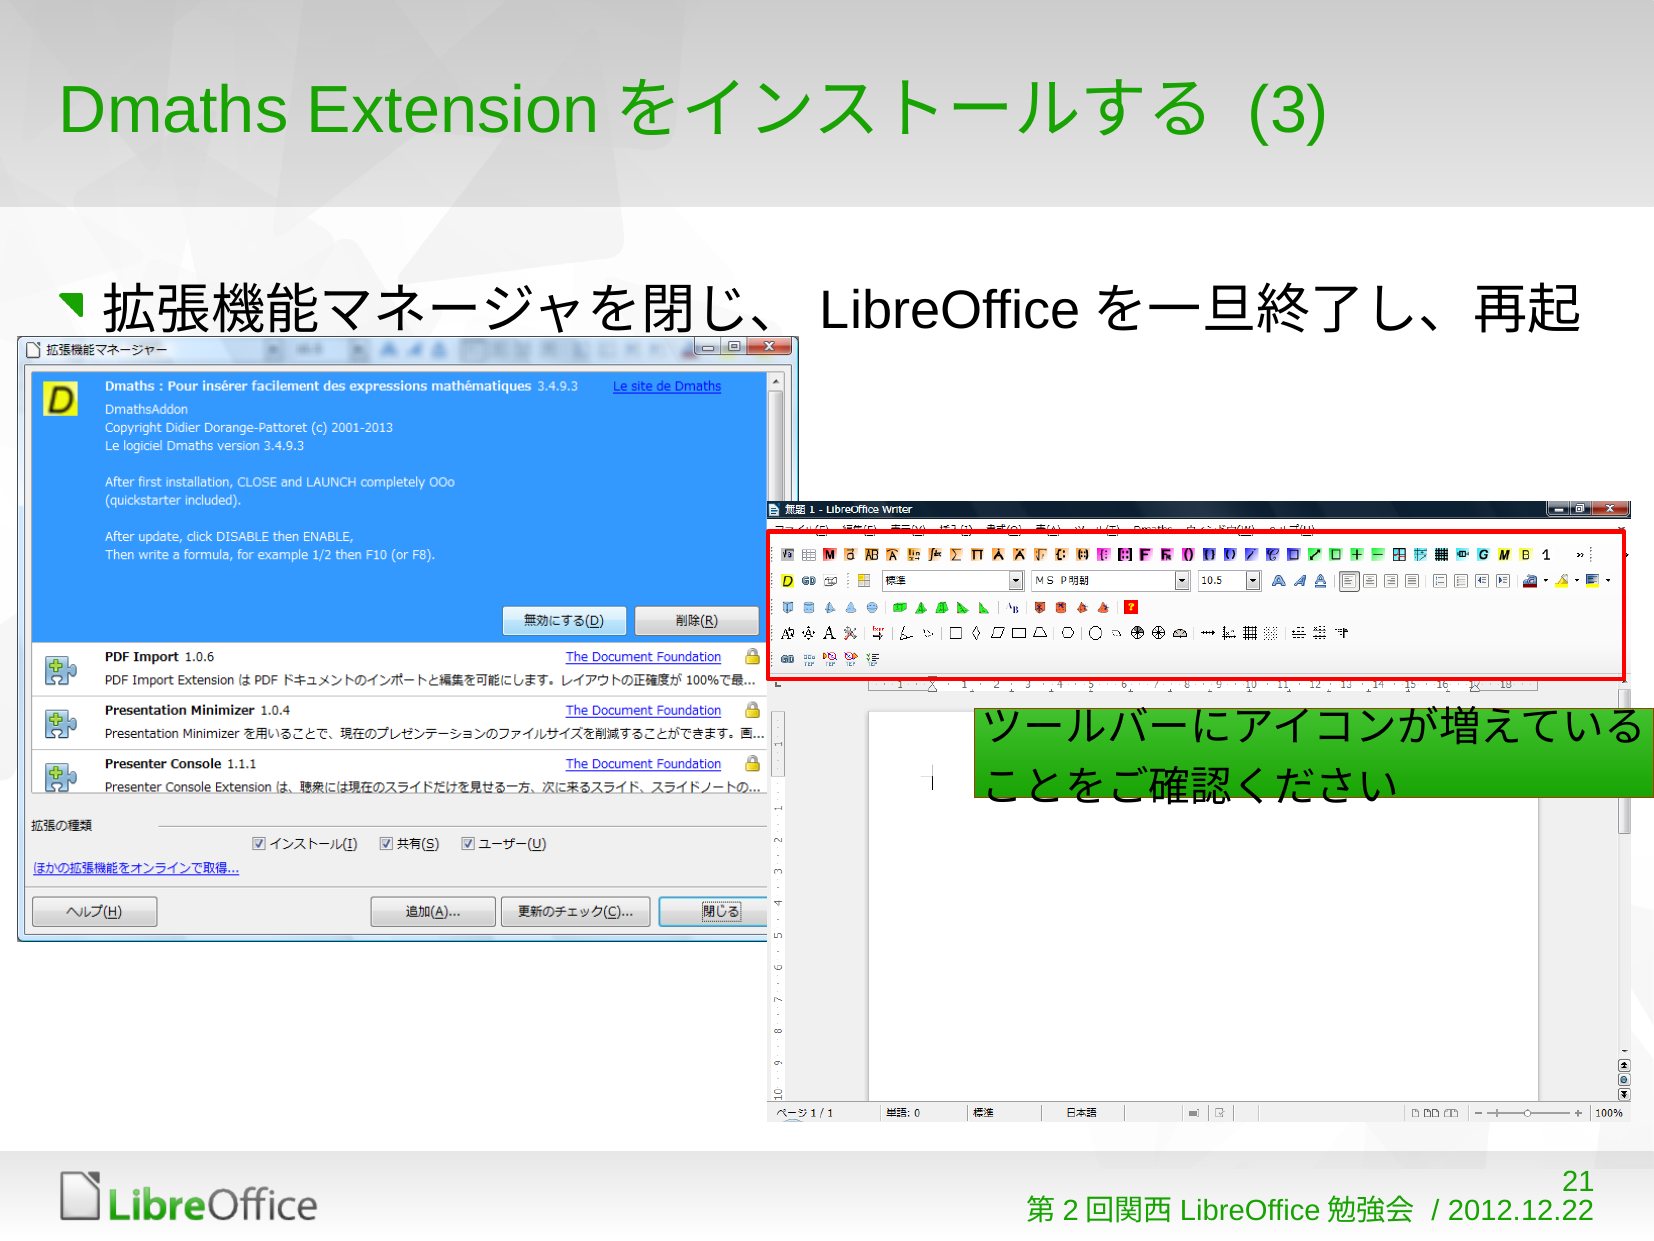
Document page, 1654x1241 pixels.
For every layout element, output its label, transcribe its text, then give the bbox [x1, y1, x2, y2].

text_box ツールバーにアイコンが増えている ことをご確認ください [974, 708, 1654, 798]
title Dmaths Extensionをインストールする (3) [59, 29, 1595, 178]
list 拡張機能マネージャを閉じ、LibreOfficeを一旦終了し、再起動 [59, 265, 1595, 327]
picture [0, 0, 1654, 1169]
picture [41, 1152, 337, 1240]
